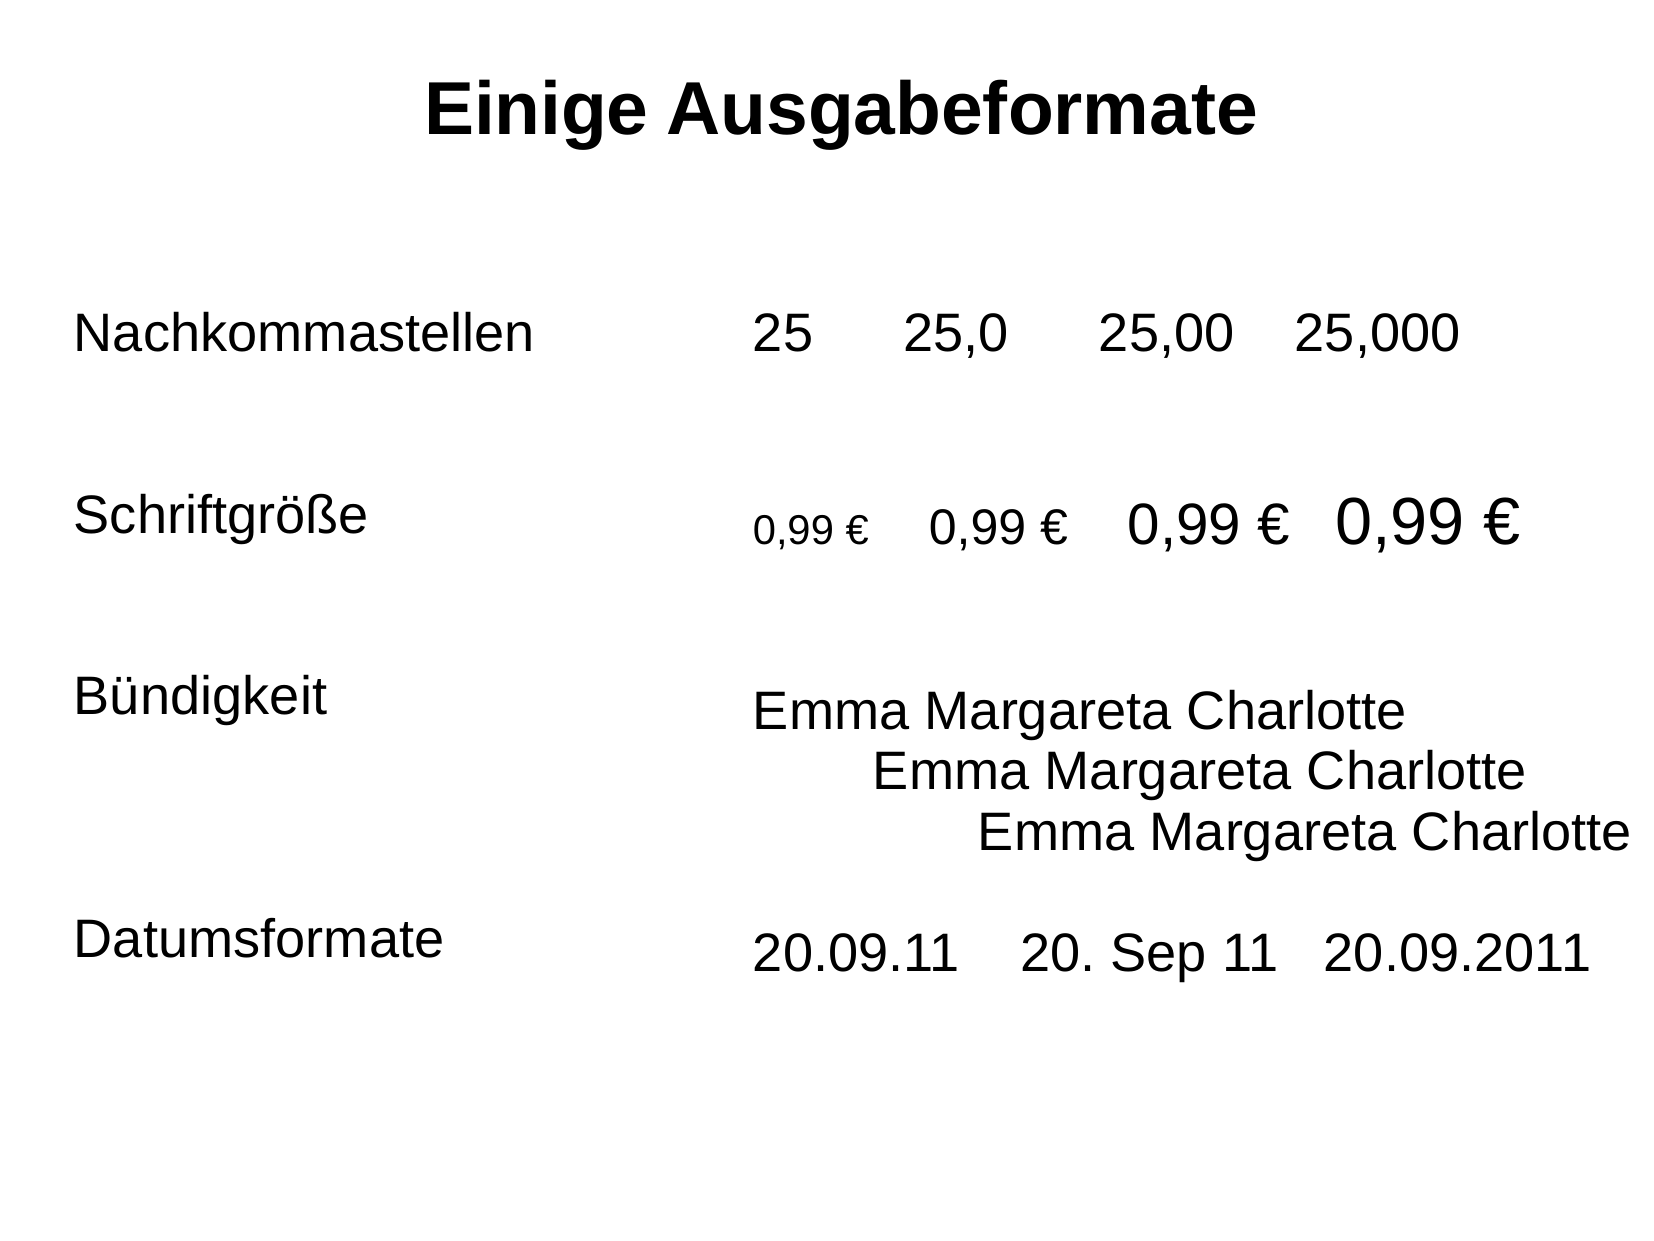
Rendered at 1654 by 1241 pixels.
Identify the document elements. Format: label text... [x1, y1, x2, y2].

text_box Nachkommastellen Schriftgröße Bündigkeit Datumsformate [59, 295, 650, 976]
text_box Einige Ausgabeformate [118, 59, 1565, 158]
text_box 25 25,0 25,00 25,000 0,99 € 0,99 € 0,99 € 0,99 € Emma Margareta Charlotte Emma Margareta Charlotte Emma Margareta Charlotte 20.09.11 20. Sep 11 20.09.2011 [738, 295, 1654, 991]
